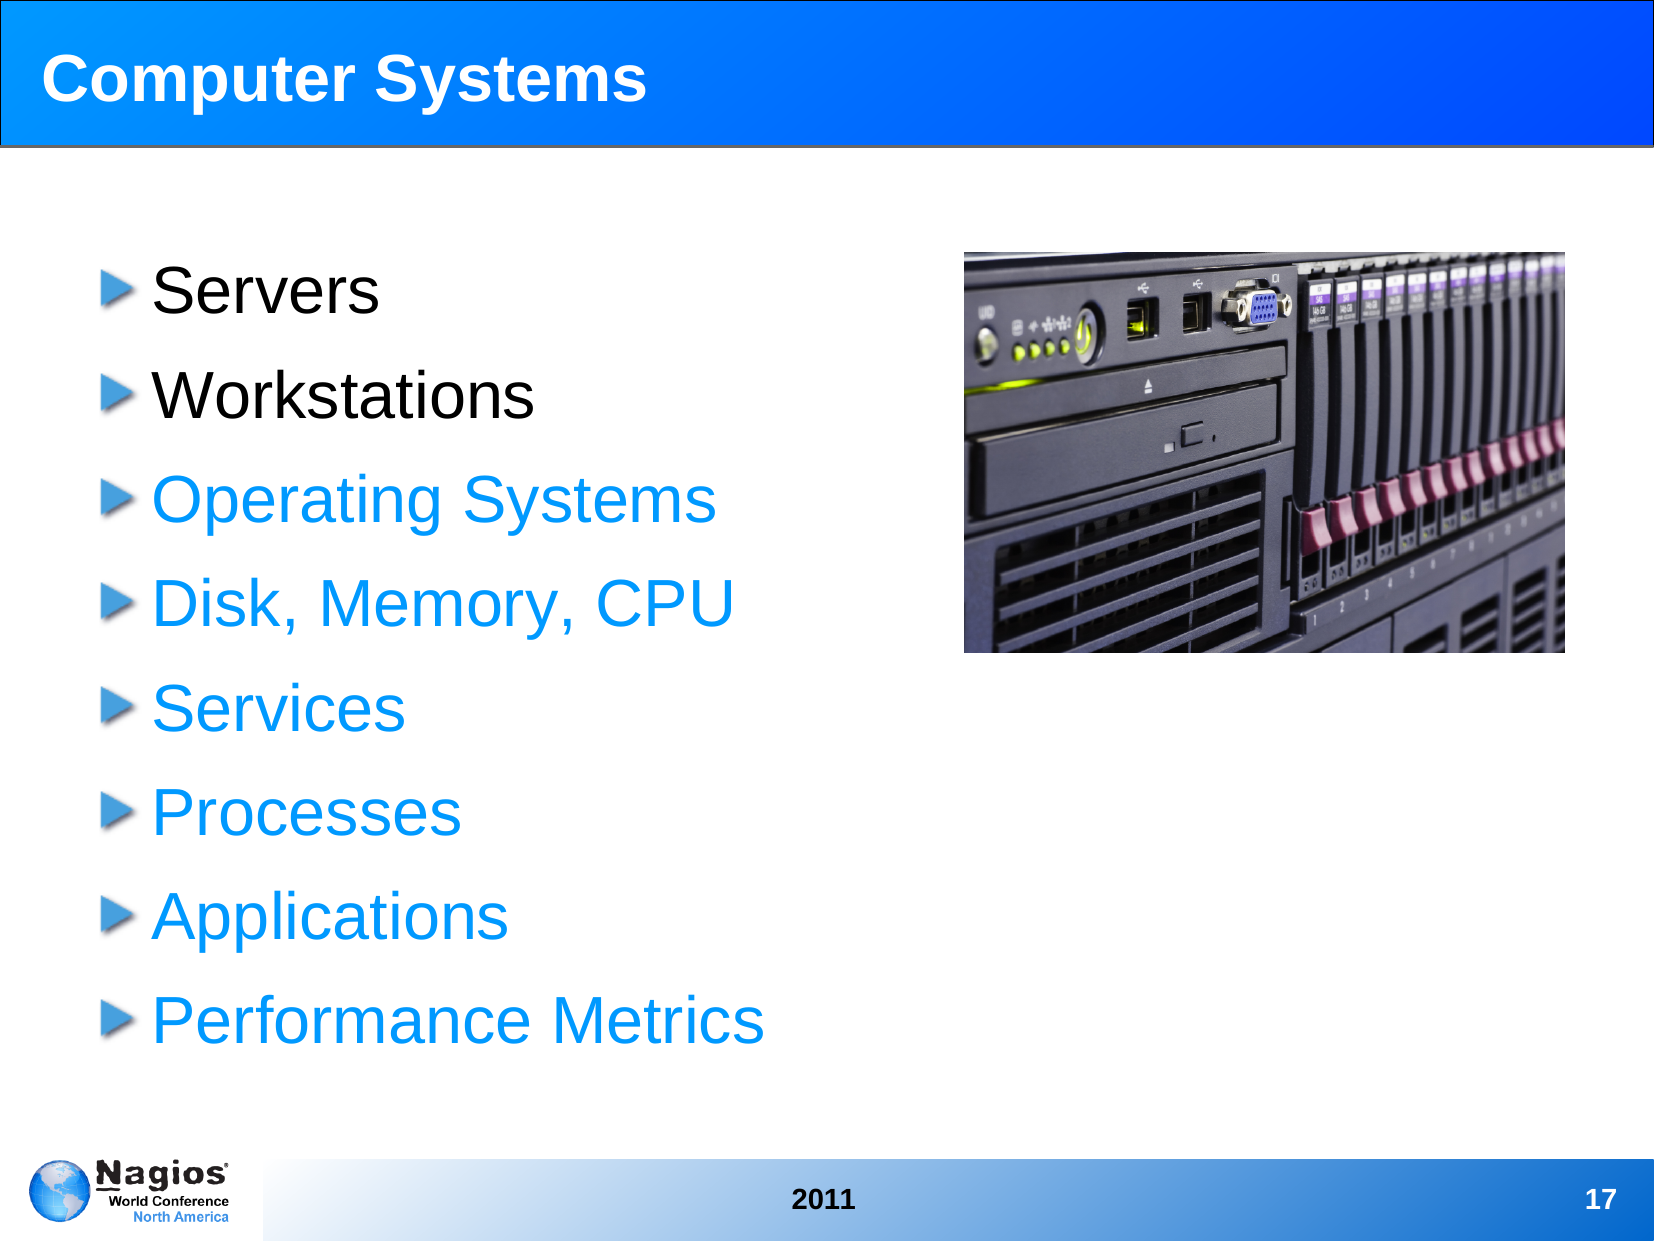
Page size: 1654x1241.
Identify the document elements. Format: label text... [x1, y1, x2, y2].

picture [964, 252, 1565, 653]
list Servers Workstations Operating Systems Disk, Memory, CPU Services Processes Applications Performance Metrics [80, 253, 1569, 1059]
title Computer Systems [41, 36, 1248, 120]
picture [29, 1159, 229, 1235]
